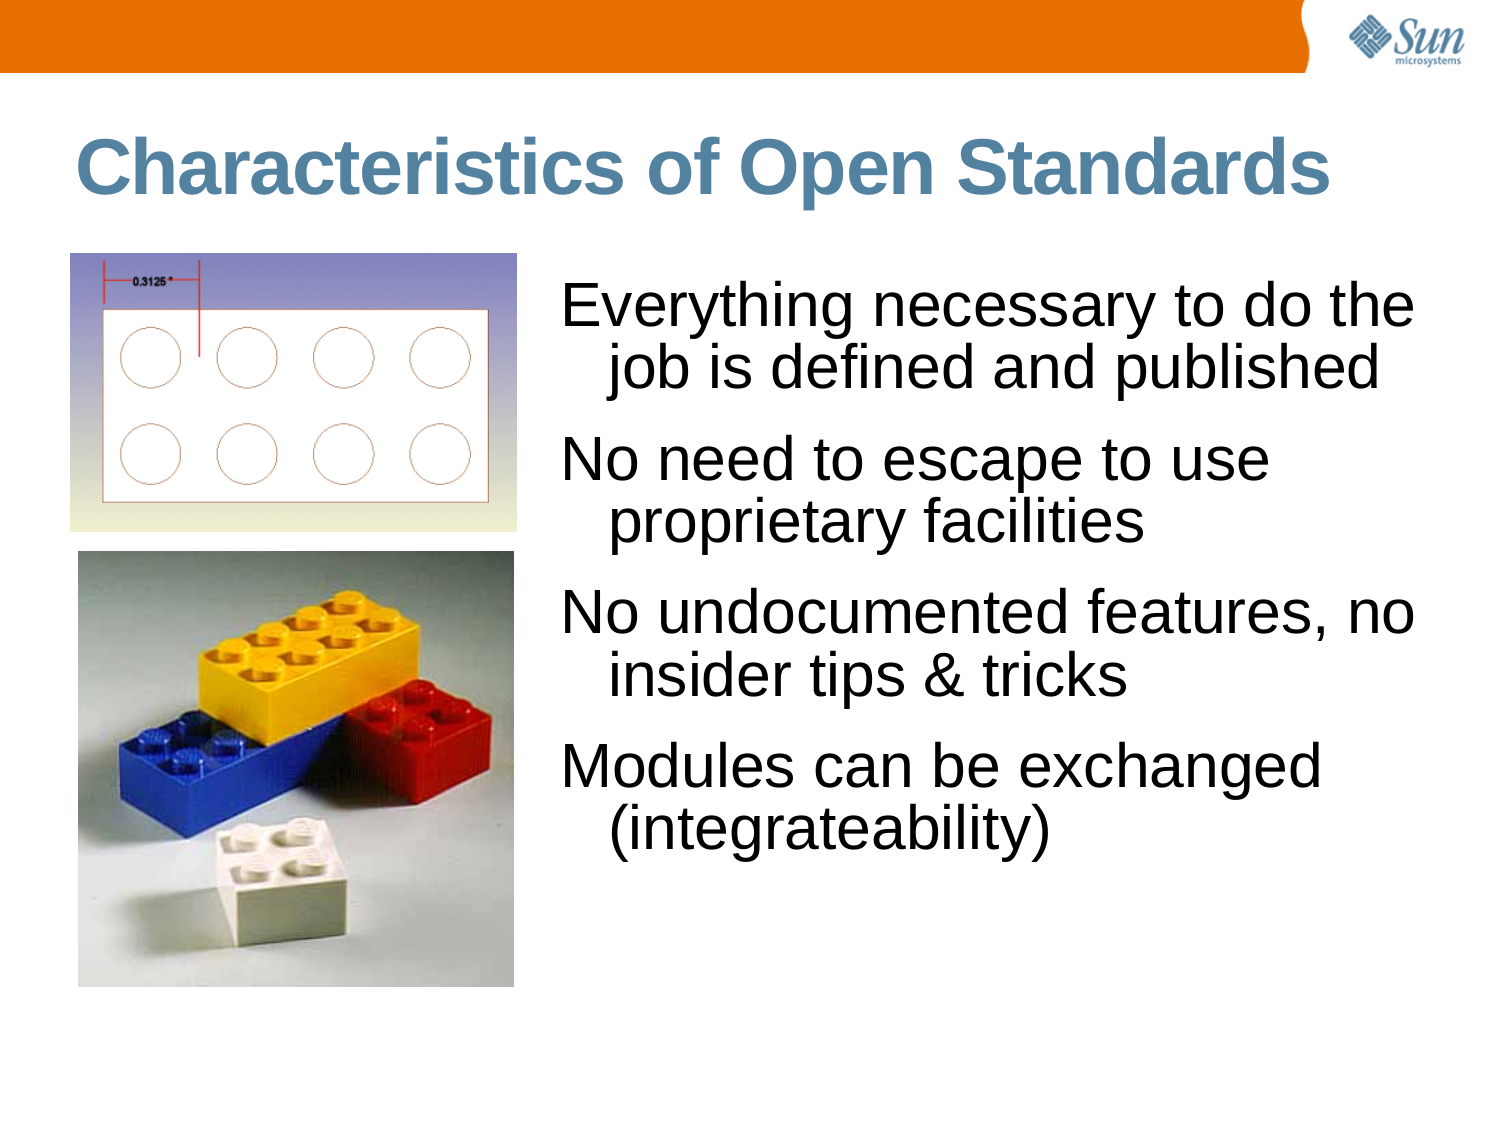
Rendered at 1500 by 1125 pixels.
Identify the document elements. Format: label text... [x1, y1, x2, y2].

title Characteristics of Open Standards [75, 123, 1437, 227]
picture [0, 0, 1500, 73]
list Everything necessary to do the job is defined and published No need to escape to use proprietary facilities No undocumented features, no insider tips & tricks Modules can be exchanged (integrateability) [540, 276, 1449, 975]
picture [78, 551, 514, 987]
picture [70, 253, 517, 532]
